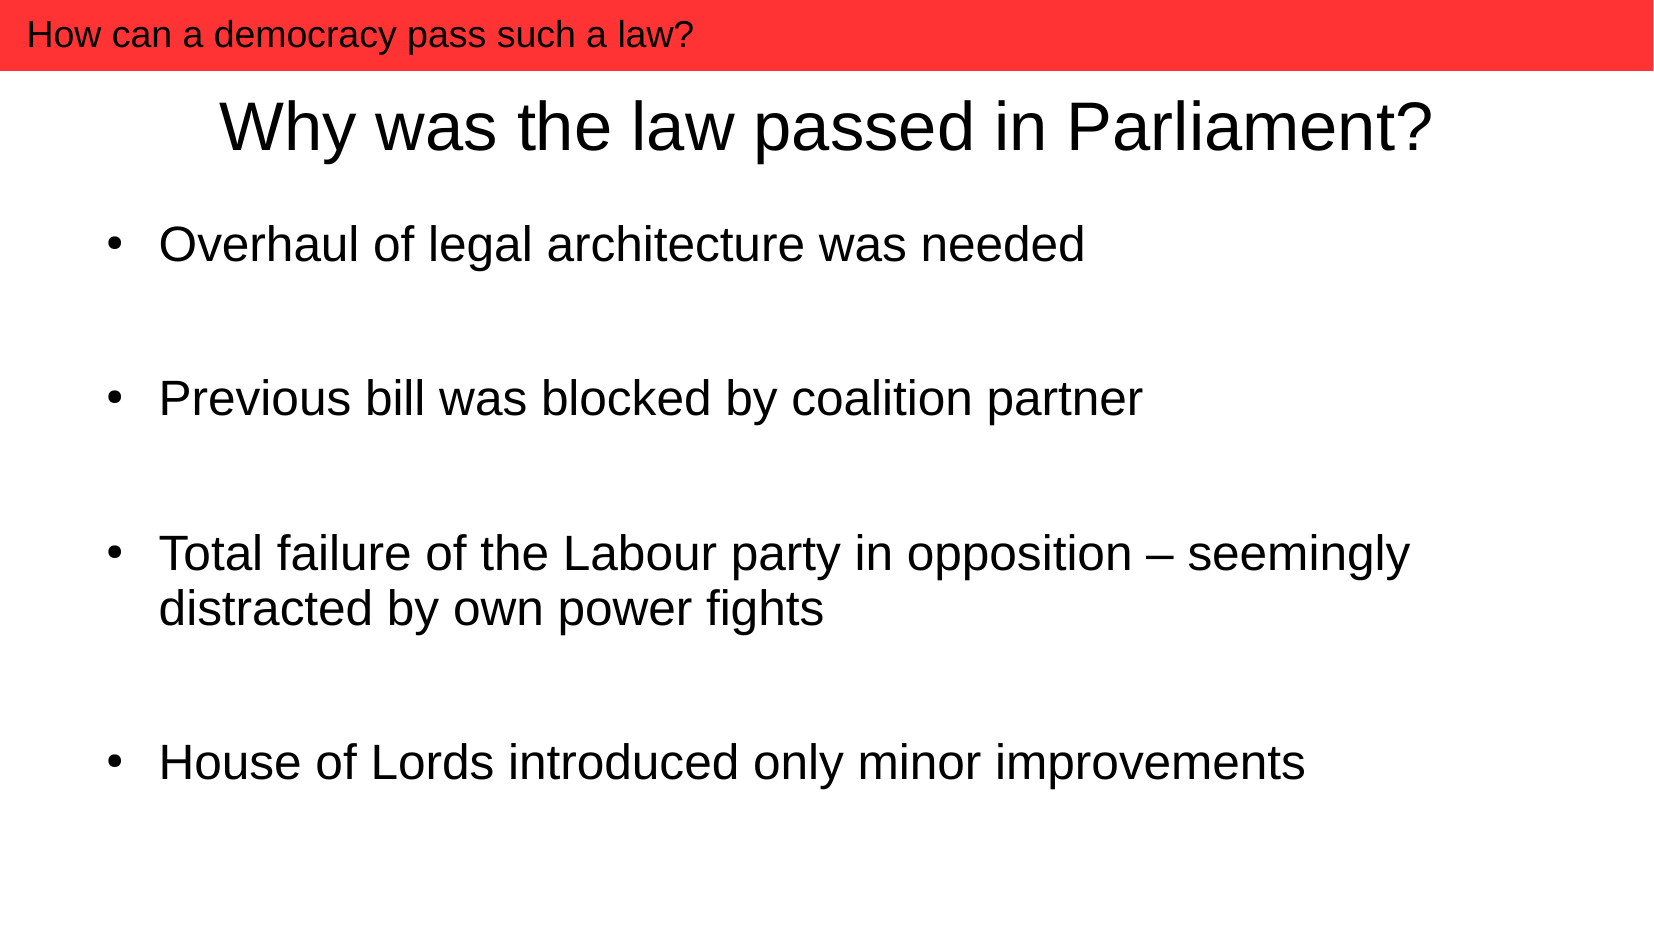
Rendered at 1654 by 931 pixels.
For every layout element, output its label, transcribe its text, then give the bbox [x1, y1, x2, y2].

text_box How can a democracy pass such a law? [11, 5, 886, 63]
text_box [0, 0, 1654, 71]
title Why was the law passed in Parliament? [82, 71, 1571, 205]
list Overhaul of legal architecture was needed Previous bill was blocked by coalition partner Total failure of the Labour party in opposition – seemingly distracted by own power fights House of Lords introduced only minor improvements [88, 216, 1512, 792]
